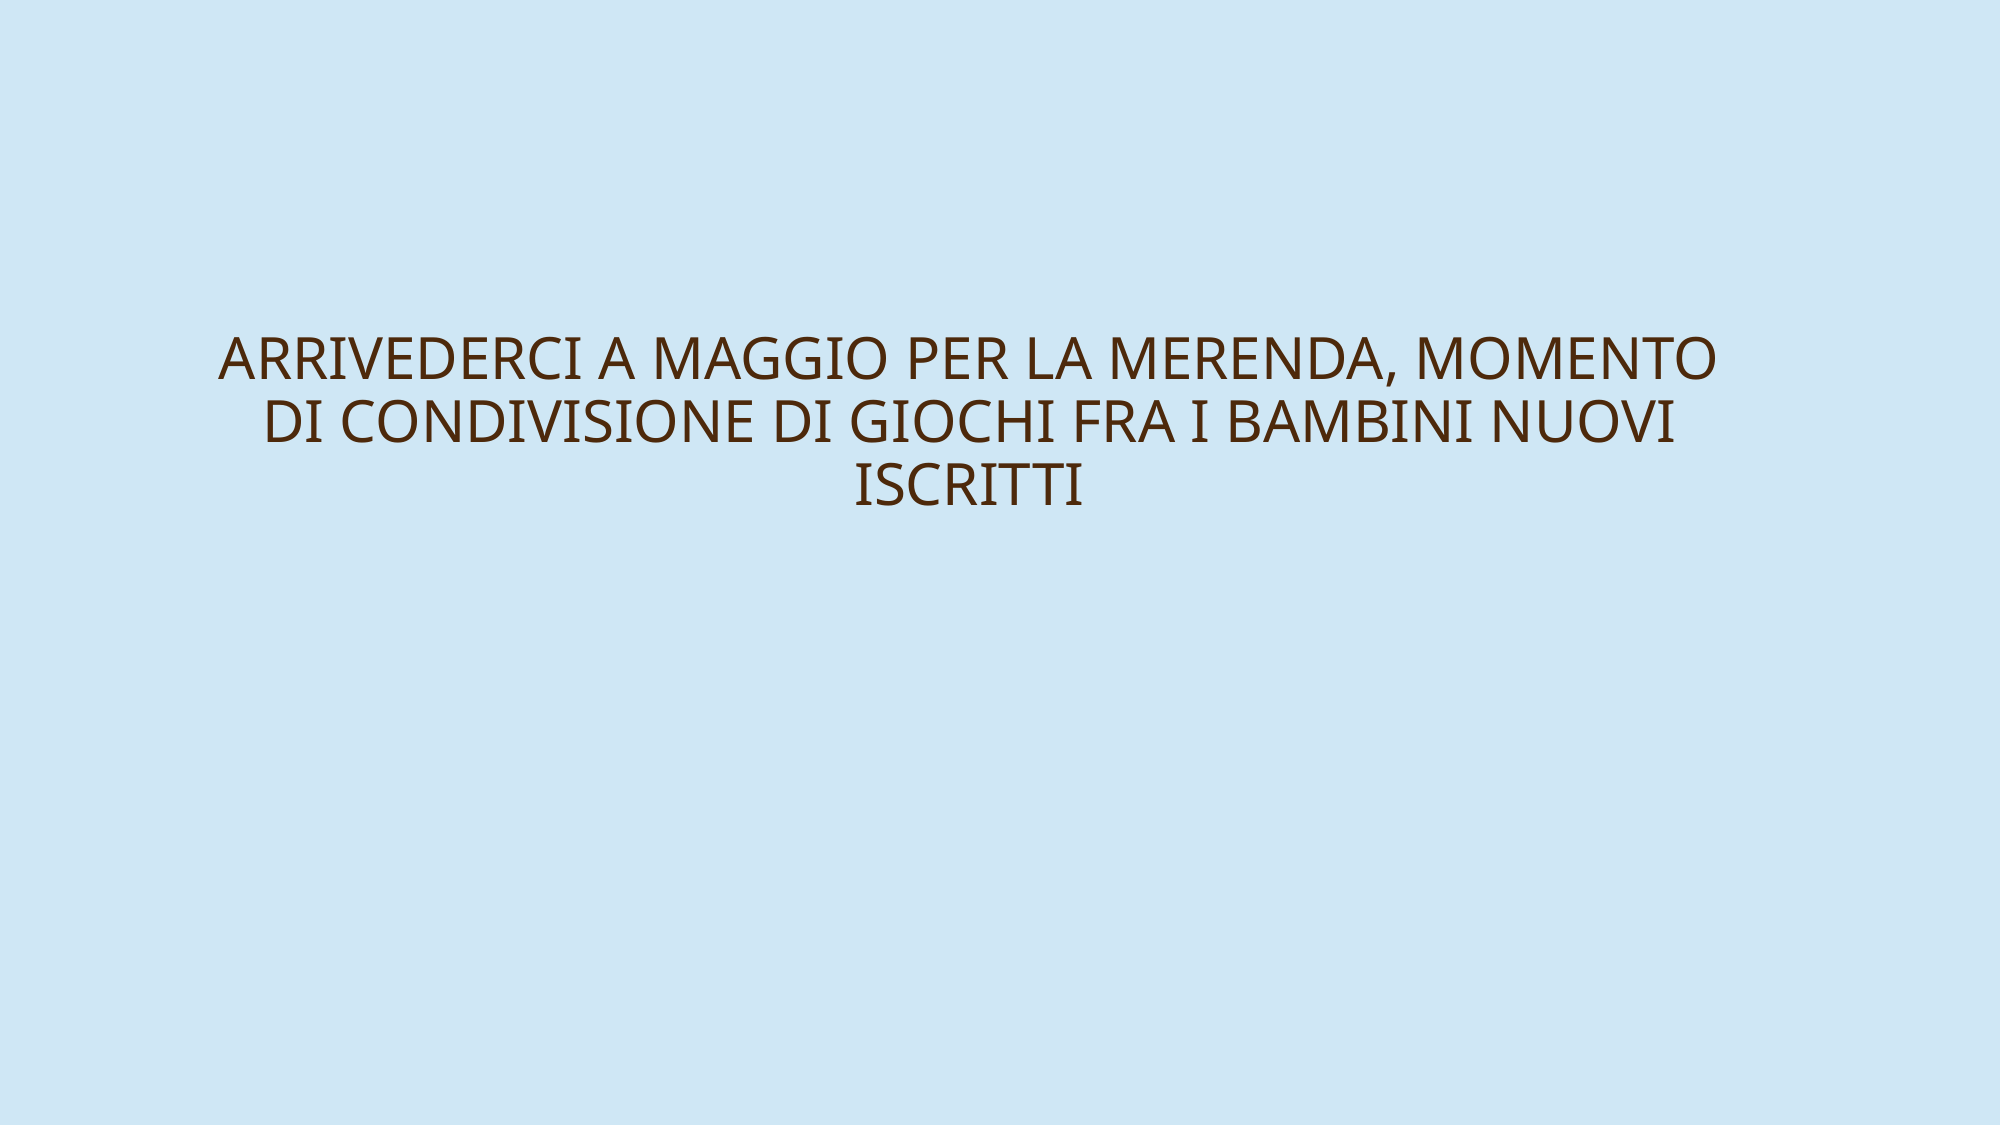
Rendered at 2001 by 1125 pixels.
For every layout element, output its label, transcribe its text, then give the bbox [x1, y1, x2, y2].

title ARRIVEDERCI A MAGGIO PER LA MERENDA, MOMENTO DI CONDIVISIONE DI GIOCHI FRA I BAMBINI NUOVI ISCRITTI [184, 258, 1755, 492]
